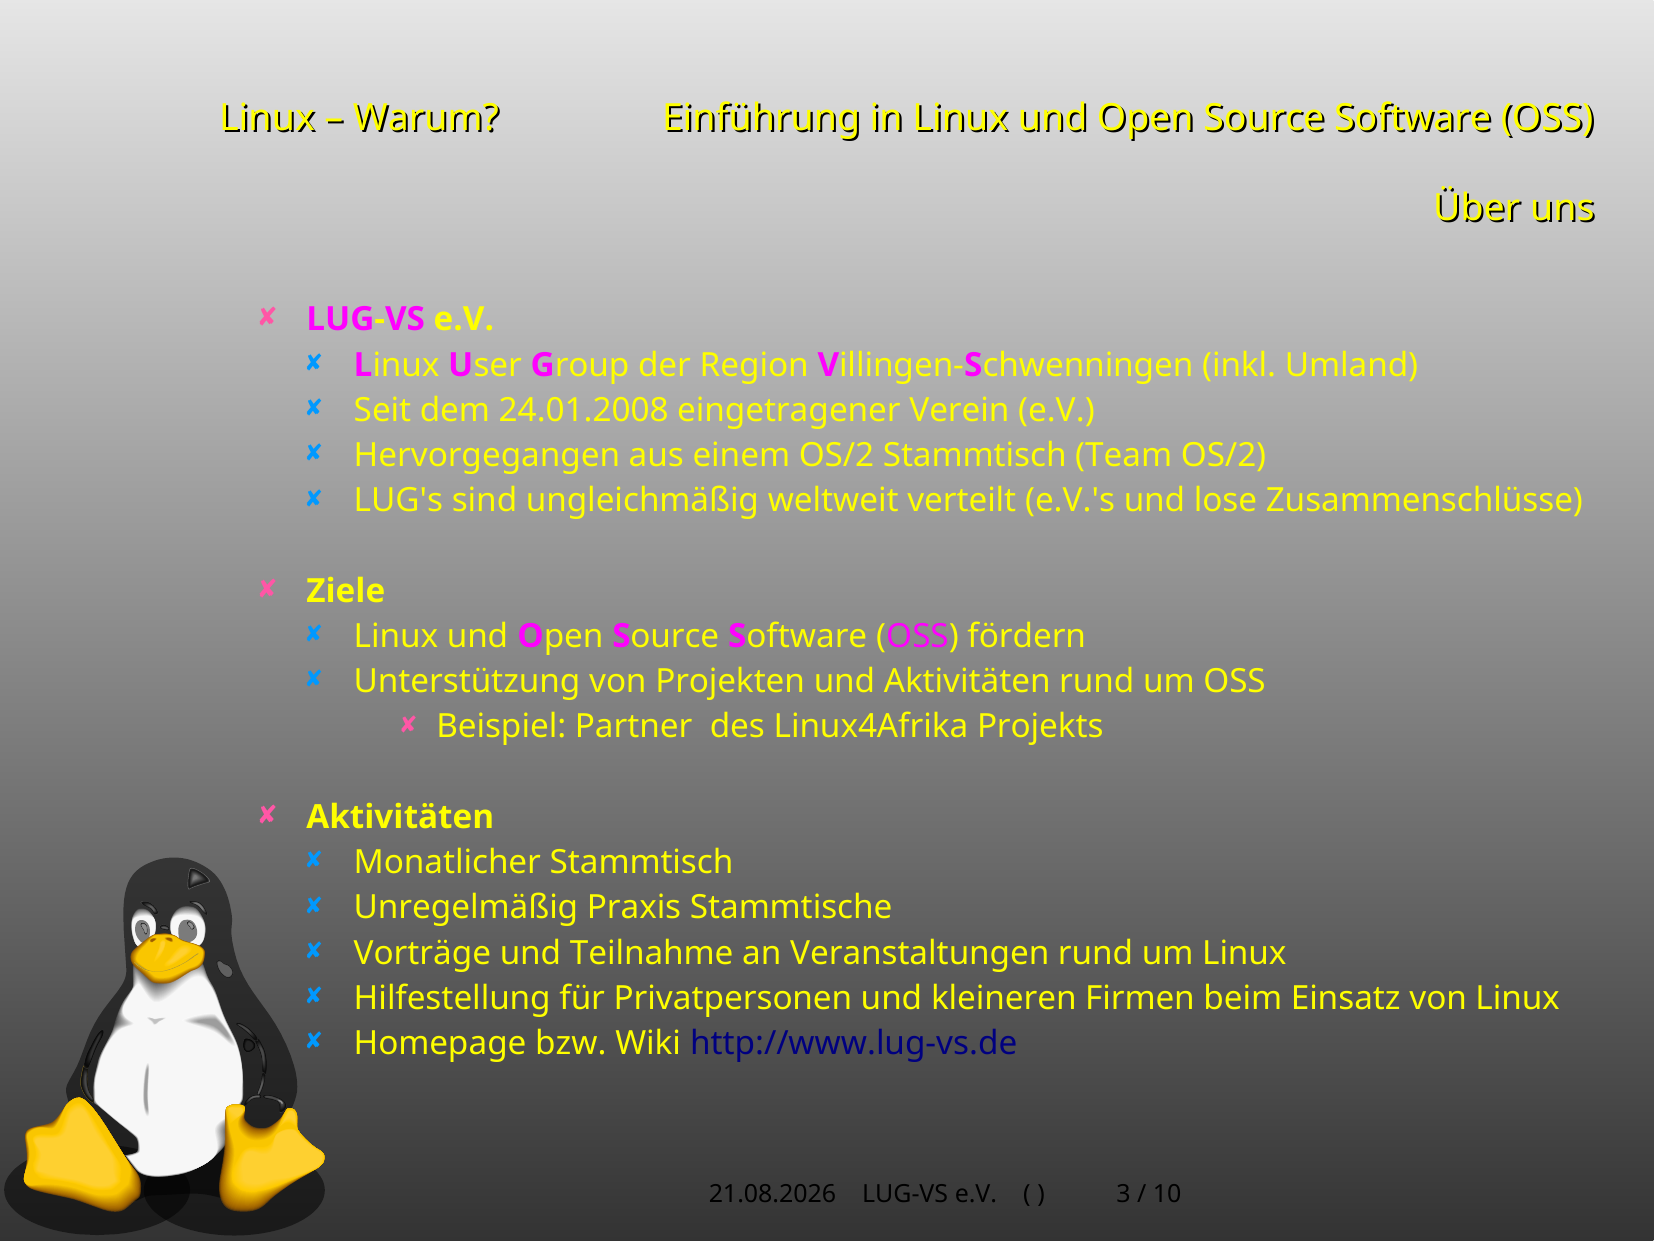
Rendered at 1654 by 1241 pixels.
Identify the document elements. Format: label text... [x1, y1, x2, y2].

title Linux – Warum? Einführung in Linux und Open Source Software (OSS) Über uns [167, 58, 1595, 266]
list LUG-VS e.V. Linux User Group der Region Villingen-Schwenningen (inkl. Umland) Seit dem 24.01.2008 eingetragener Verein (e.V.) Hervorgegangen aus einem OS/2 Stammtisch (Team OS/2) LUG's sind ungleichmäßig weltweit verteilt (e.V.'s und lose Zusammenschlüsse) Ziele Linux und Open Source Software (OSS) fördern Unterstützung von Projekten und Aktivitäten rund um OSS Beispiel: Partner des Linux4Afrika Projekts Aktivitäten Monatlicher Stammtisch Unregelmäßig Praxis Stammtische Vorträge und Teilnahme an Veranstaltungen rund um Linux Hilfestellung für Privatpersonen und kleineren Firmen beim Einsatz von Linux Homepage bzw. Wiki http://www.lug-vs.de [259, 295, 1595, 1127]
